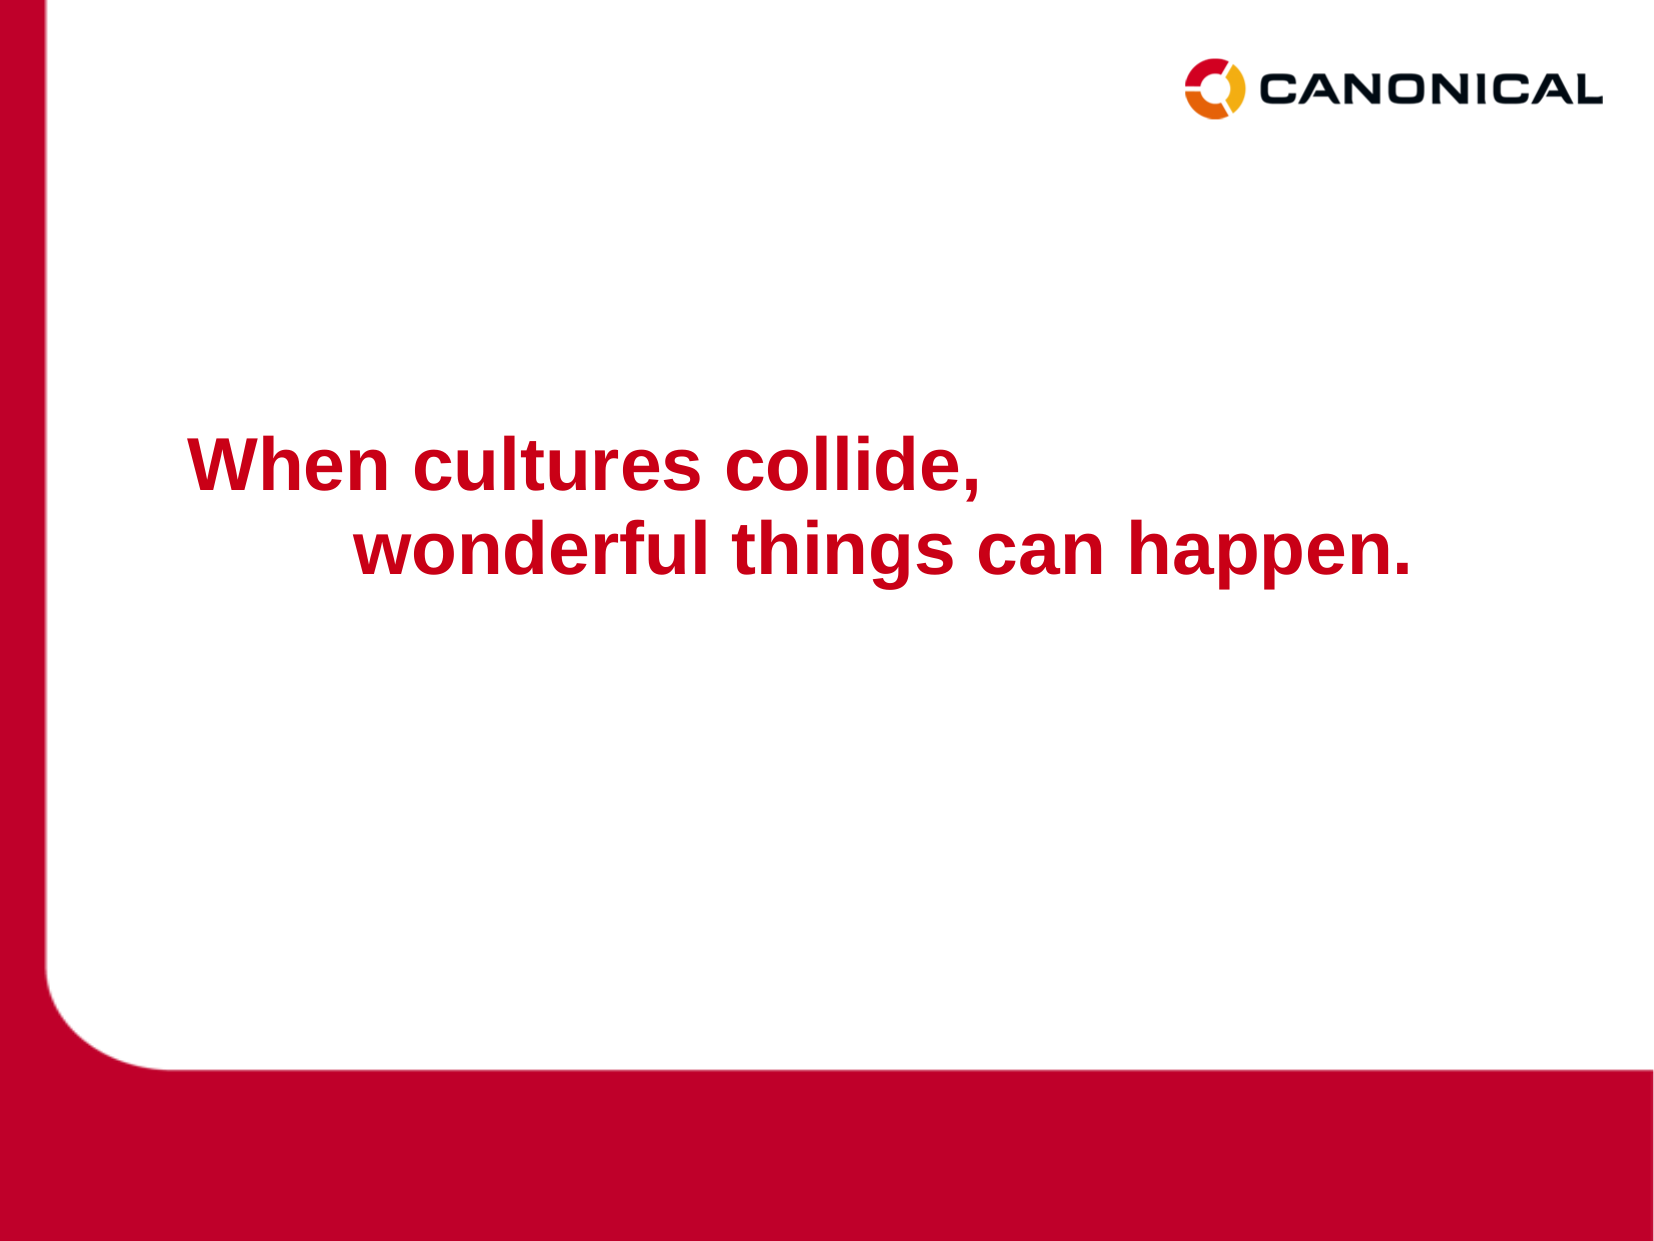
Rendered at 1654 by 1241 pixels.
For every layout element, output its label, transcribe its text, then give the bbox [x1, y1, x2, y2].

picture [0, 0, 1654, 1241]
title When cultures collide, wonderful things can happen. [187, 150, 1571, 863]
